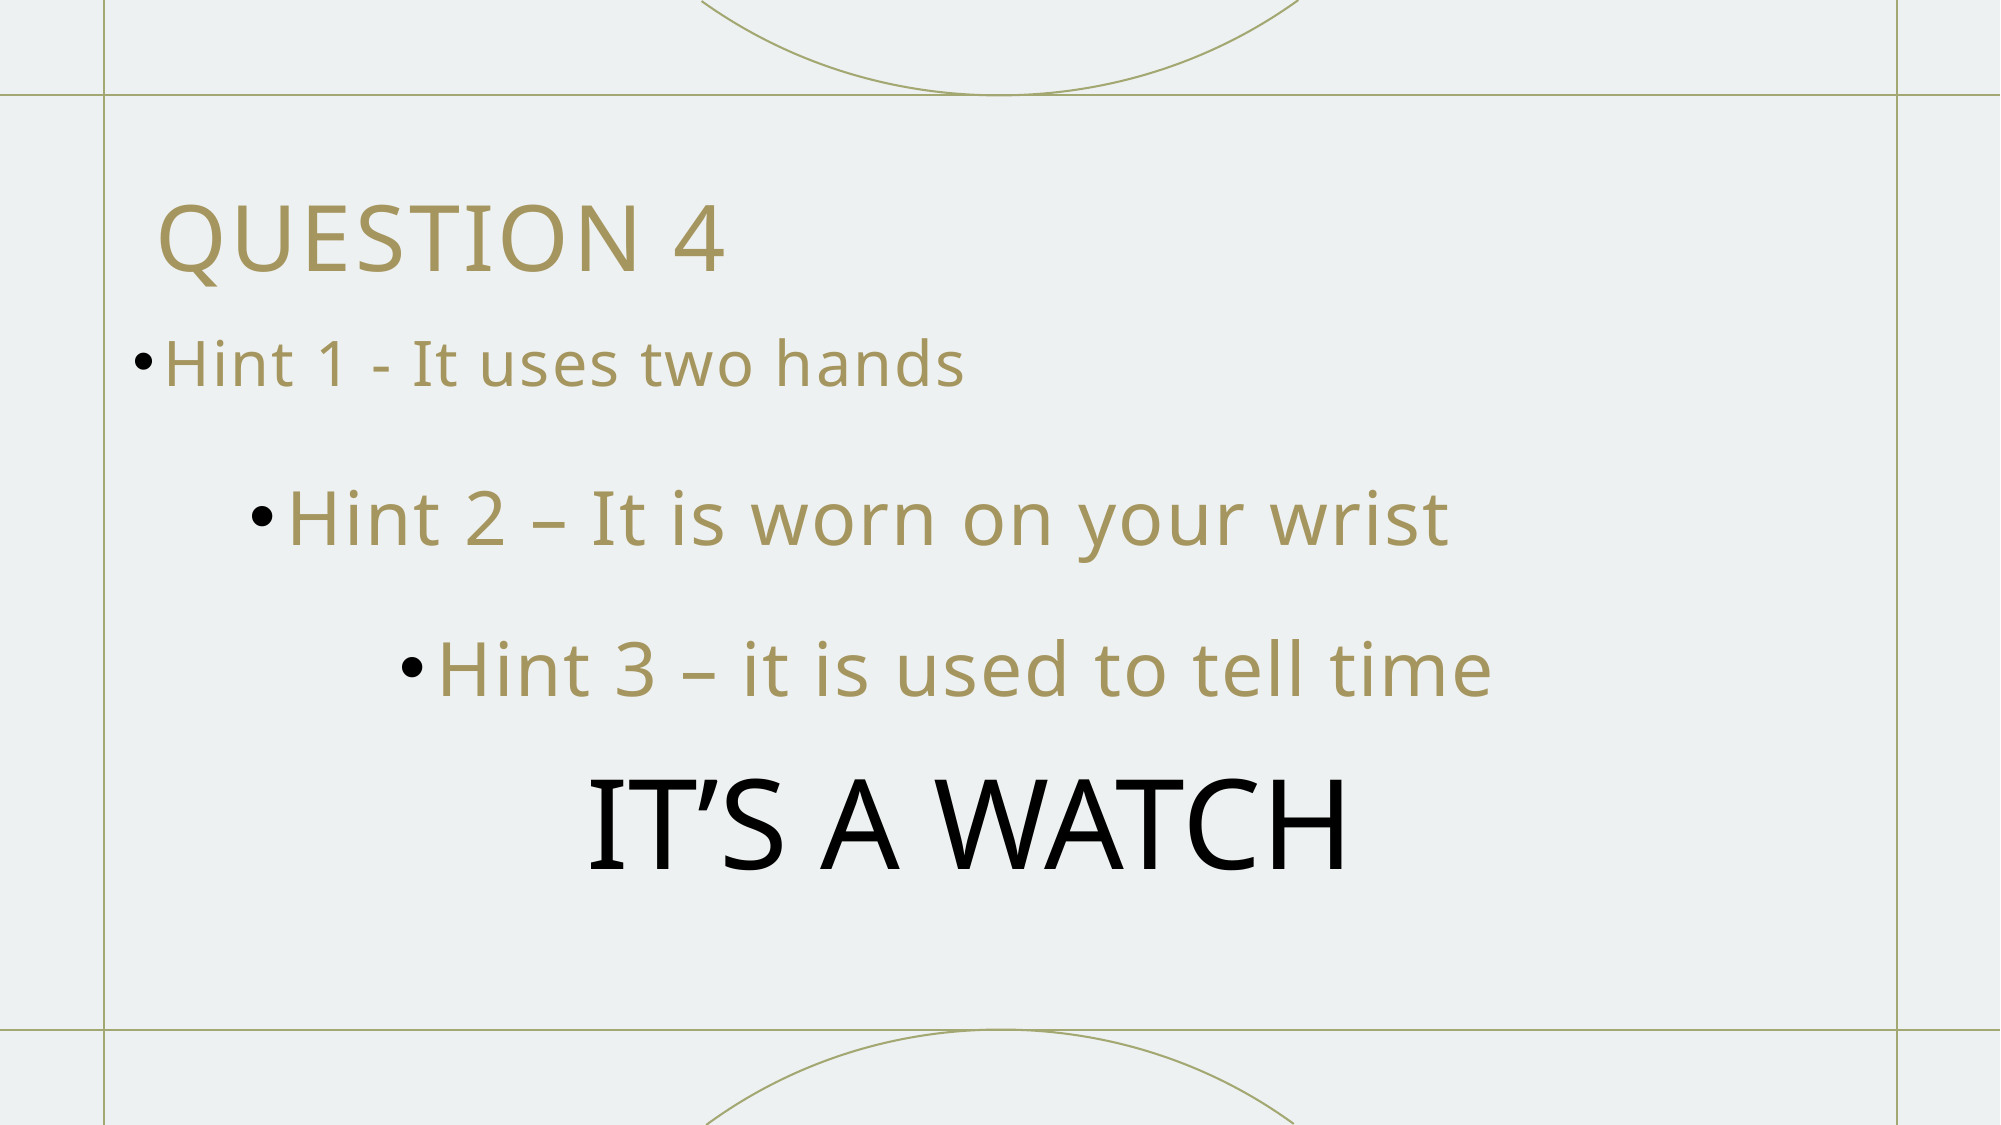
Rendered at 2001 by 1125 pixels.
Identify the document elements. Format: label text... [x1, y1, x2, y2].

text_box IT’S A WATCH [570, 737, 1344, 904]
list Hint 1 - It uses two hands [114, 290, 1840, 415]
text_box Hint 3 – it is used to tell time [381, 585, 2000, 710]
title QUESTION 4 [137, 119, 1863, 337]
text_box Hint 2 – It is worn on your wrist [231, 434, 1957, 559]
